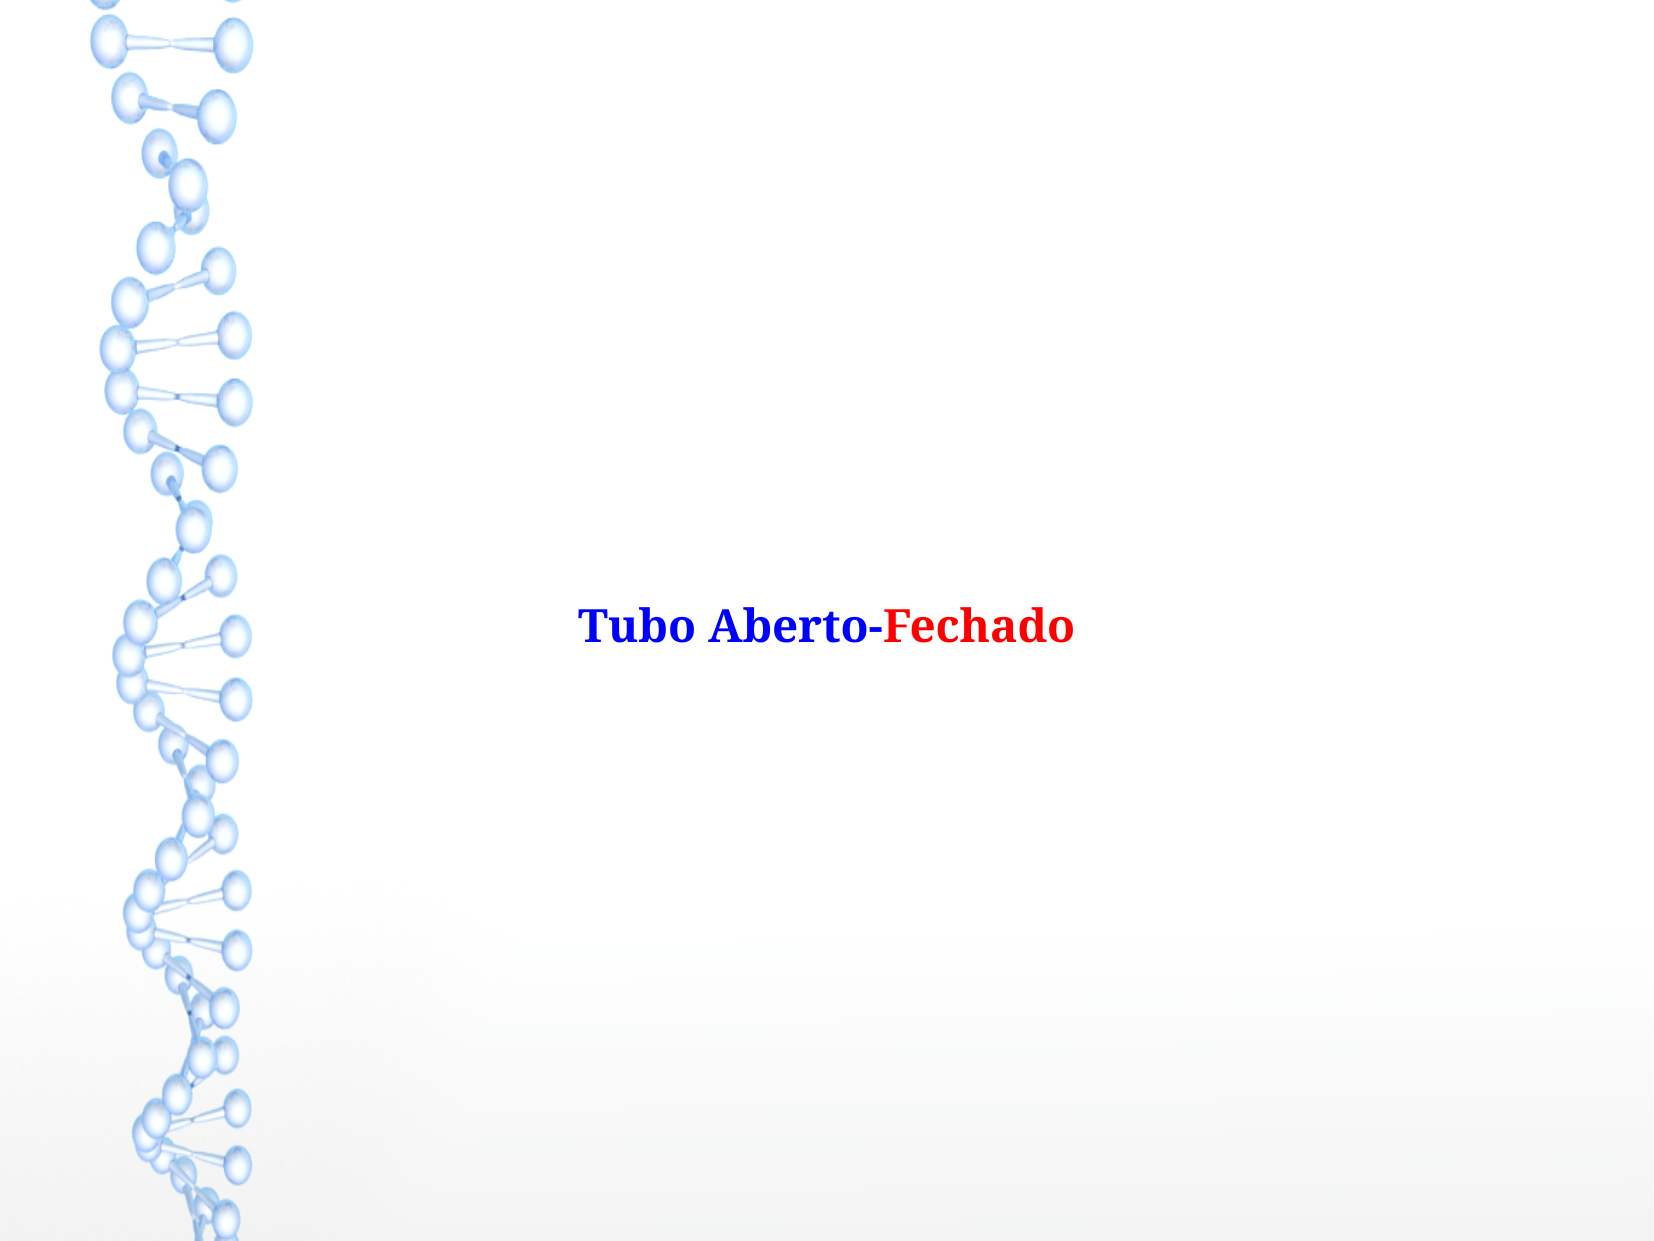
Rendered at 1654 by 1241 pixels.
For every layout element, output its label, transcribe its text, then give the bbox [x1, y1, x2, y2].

text_box Tubo Aberto-Fechado [383, 585, 1270, 655]
picture [0, 0, 1654, 1241]
